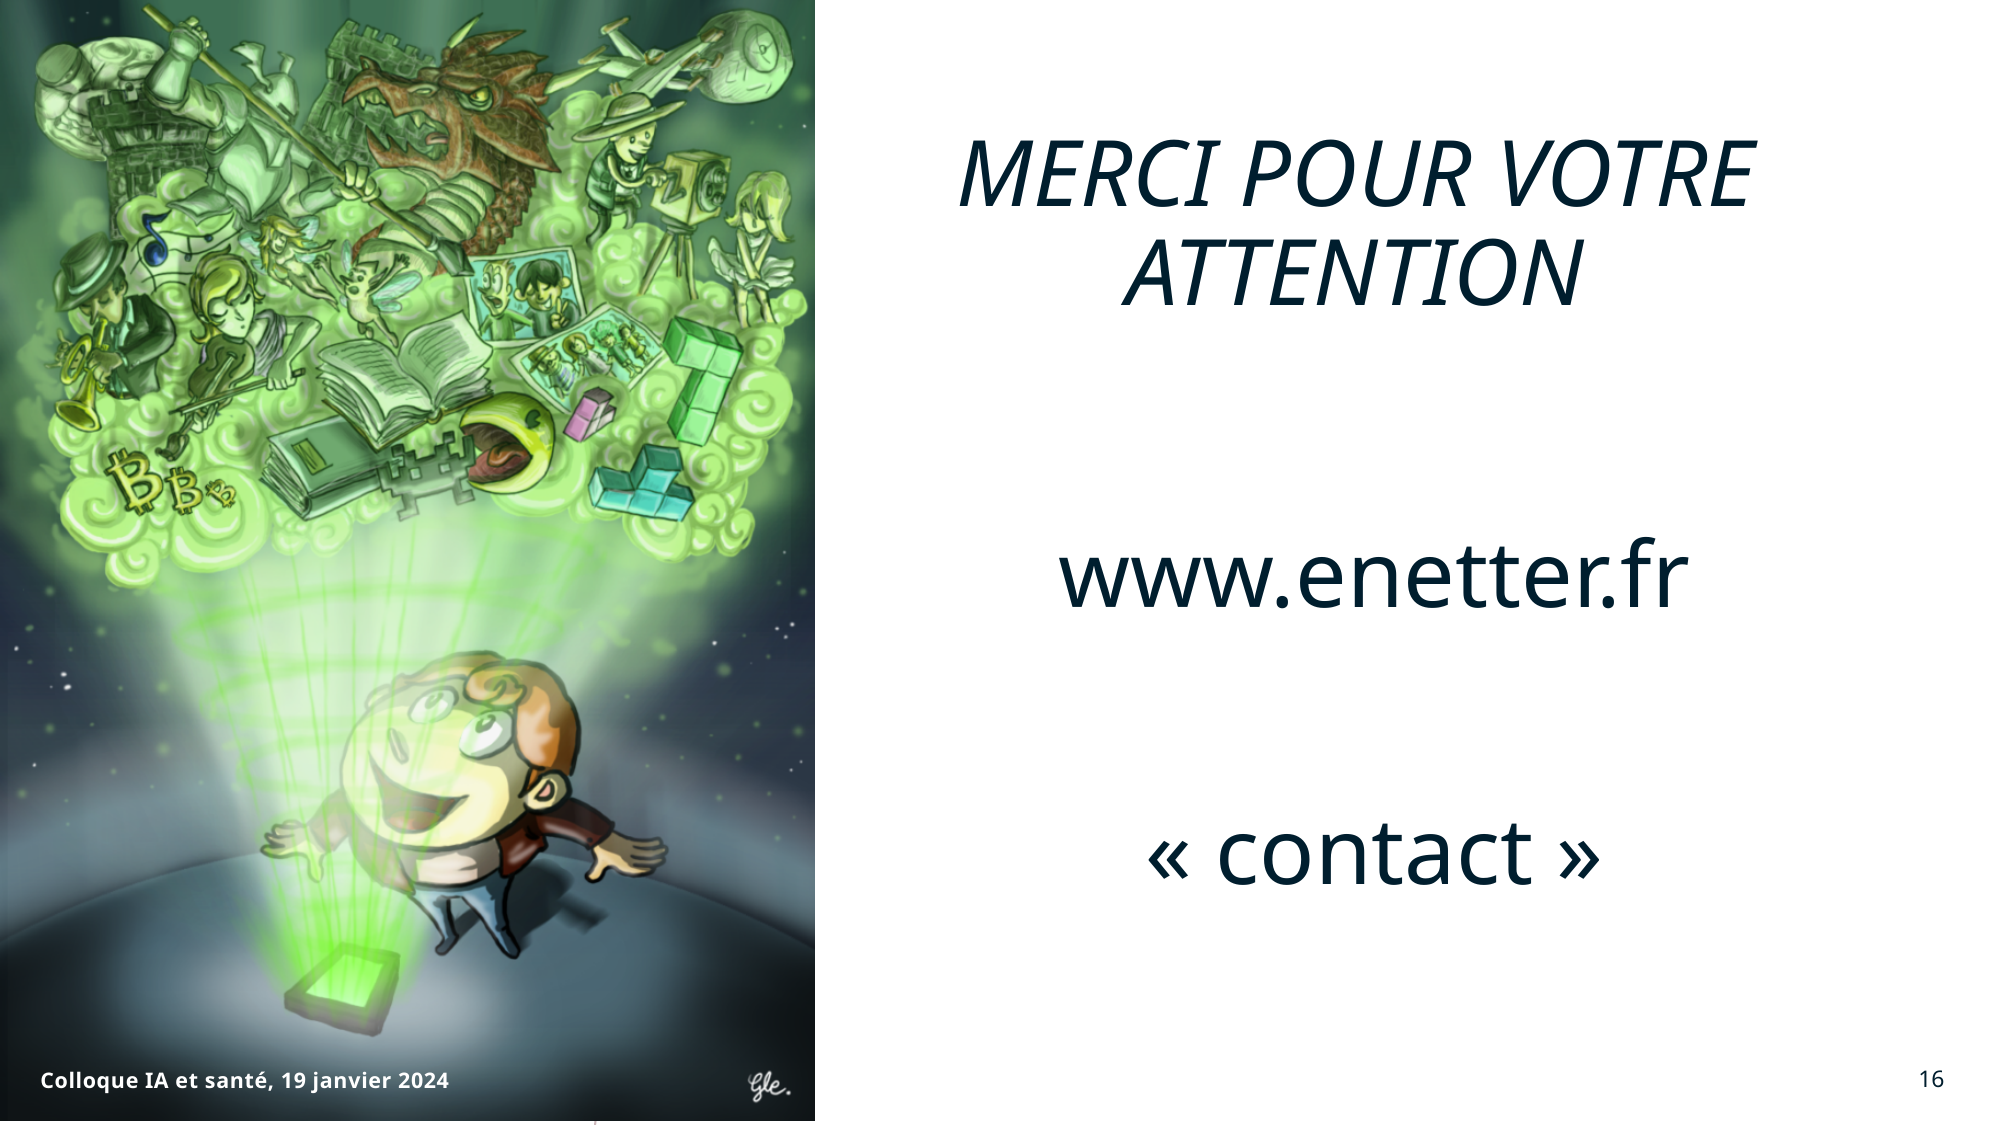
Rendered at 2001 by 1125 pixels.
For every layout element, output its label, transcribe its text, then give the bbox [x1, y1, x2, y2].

title Merci pour votre attention [844, 112, 1868, 340]
slide_number 16 [1903, 1049, 1981, 1110]
picture [0, 0, 815, 1121]
footer Colloque IA et santé, 19 janvier 2024 [25, 1049, 489, 1110]
list www.enetter.fr « contact » [844, 377, 1868, 1038]
